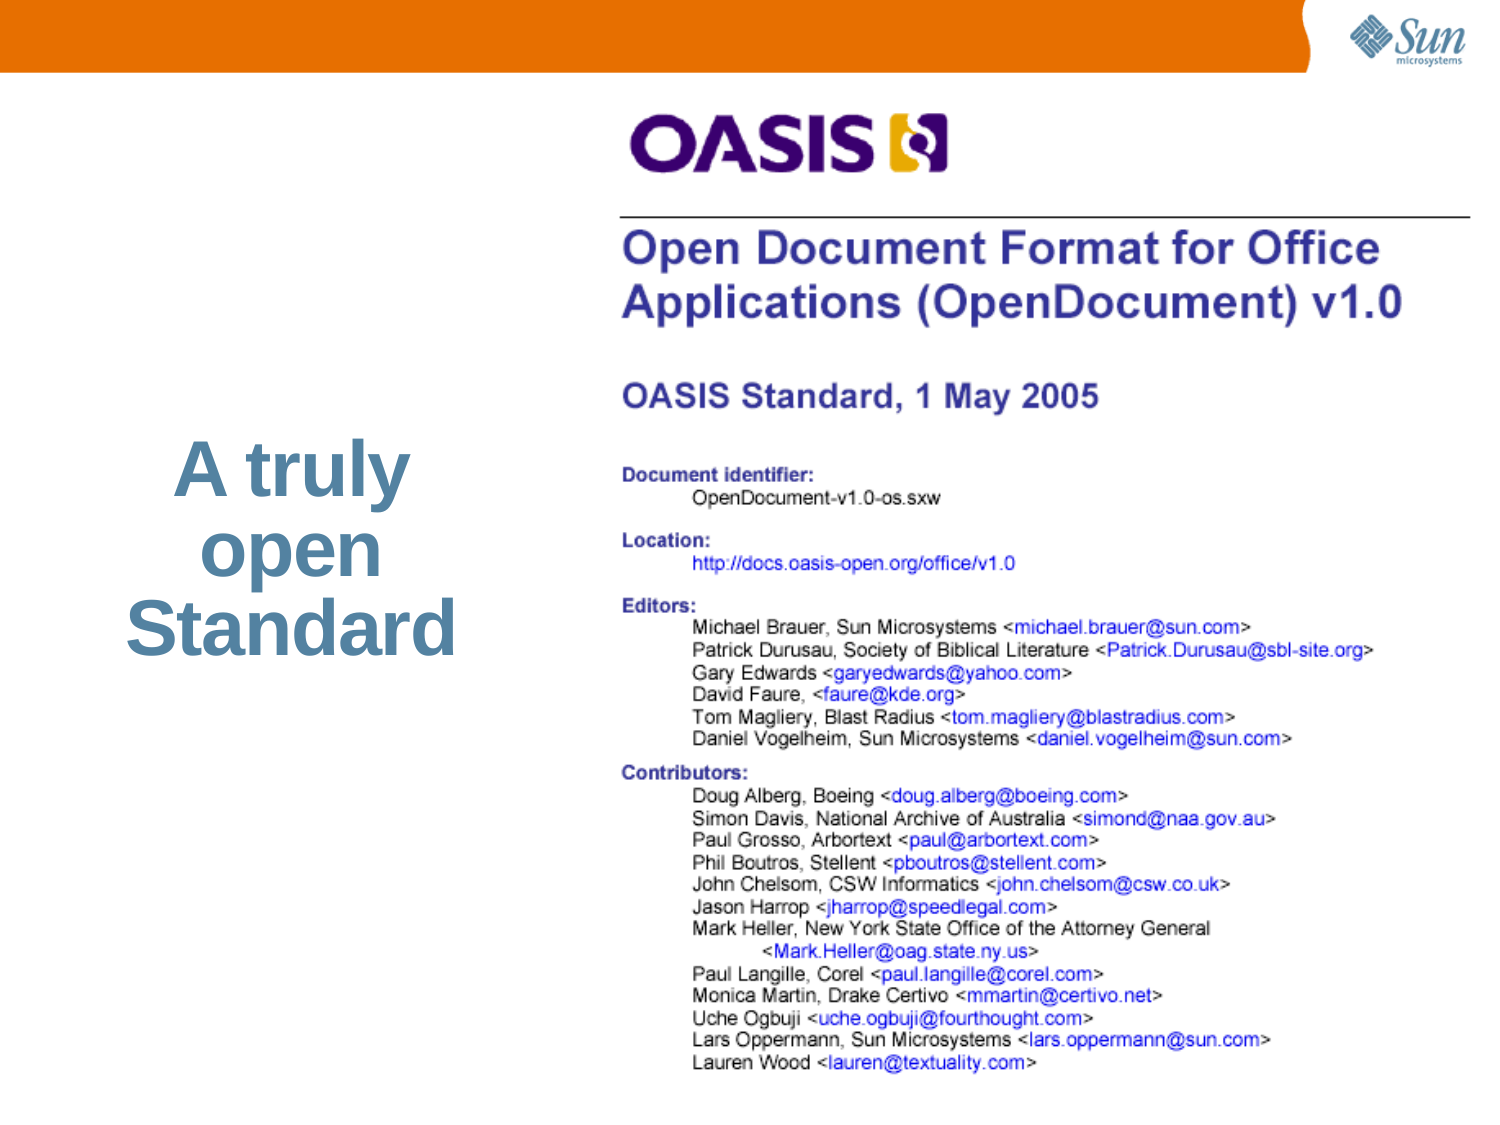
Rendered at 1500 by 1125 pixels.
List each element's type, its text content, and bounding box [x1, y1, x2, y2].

title A truly open Standard [125, 432, 503, 728]
picture [0, 0, 1500, 75]
picture [594, 94, 1500, 1081]
